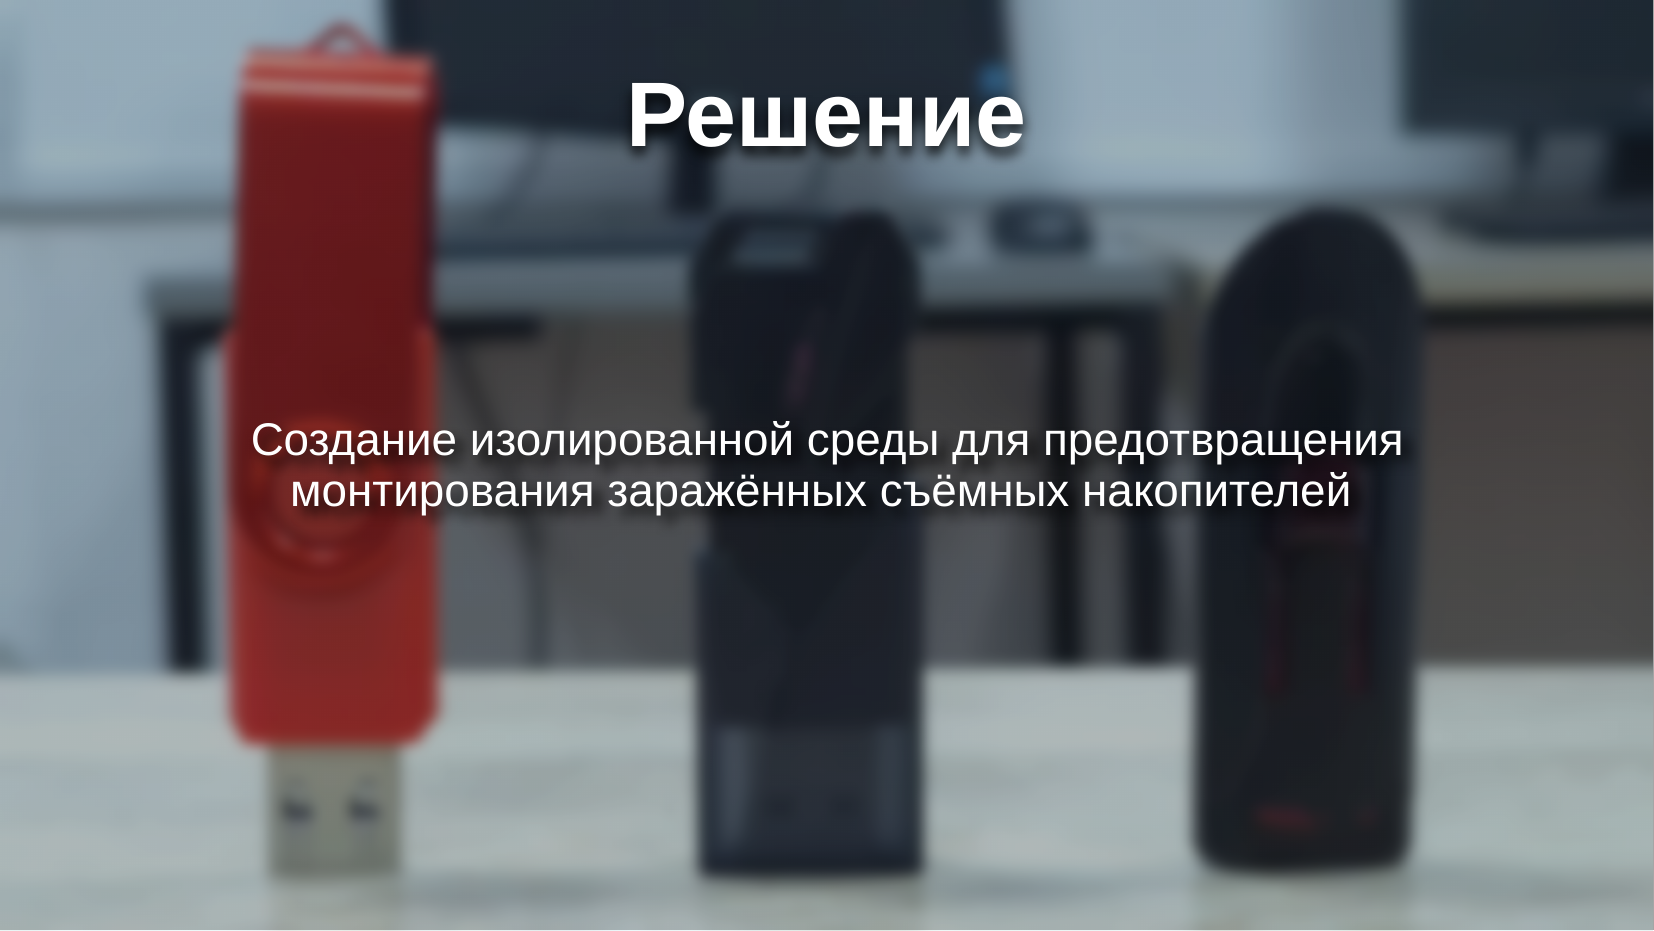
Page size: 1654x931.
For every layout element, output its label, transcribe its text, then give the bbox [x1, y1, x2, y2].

picture [0, 0, 1653, 931]
title Решение [82, 37, 1571, 193]
text_box Создание изолированной среды для предотвращения монтирования заражённых съёмных накопителей [235, 406, 1418, 524]
